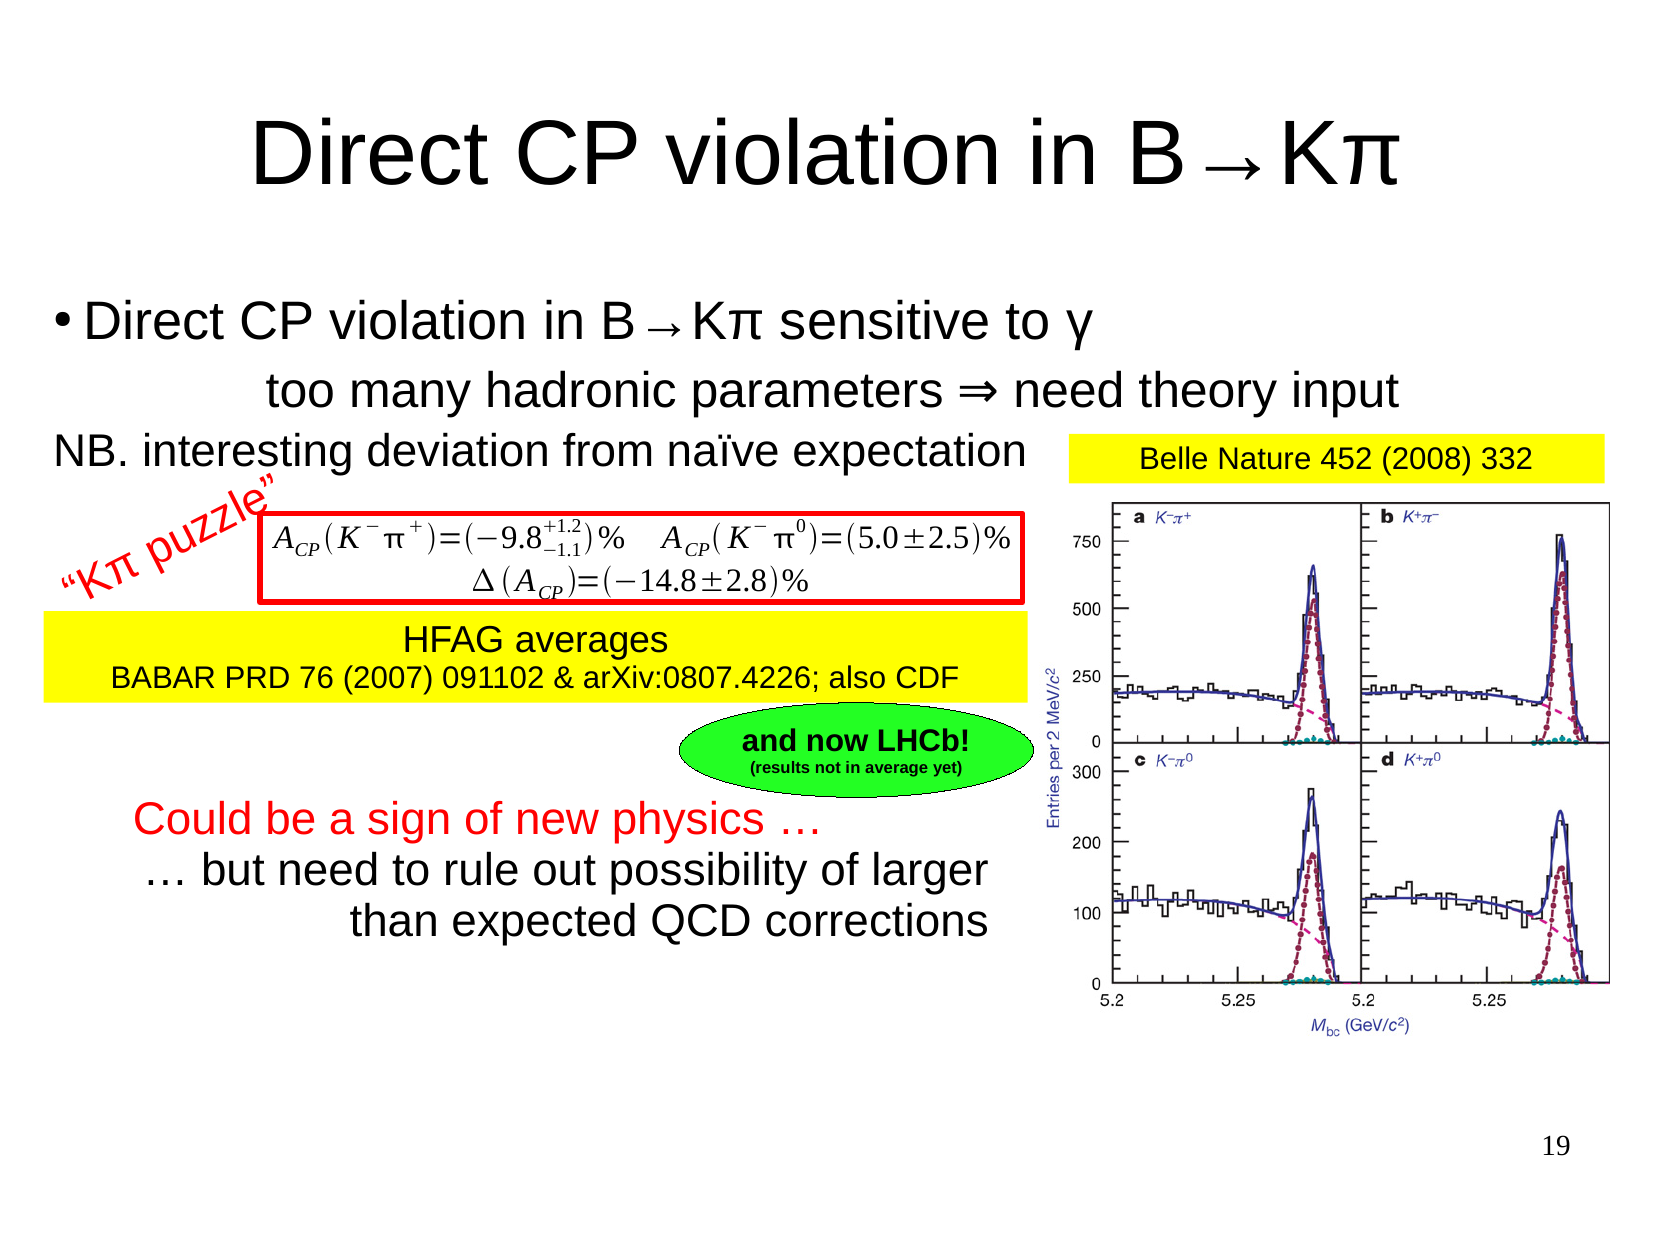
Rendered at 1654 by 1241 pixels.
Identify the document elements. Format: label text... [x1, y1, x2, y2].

text_box and now LHCb! (results not in average yet) [679, 702, 1034, 798]
title Direct CP violation in B→Kπ [82, 56, 1571, 250]
list Direct CP violation in B→Kπ sensitive to γ too many hadronic parameters ⇒ need theory input NB. interesting deviation from naïve expectation [53, 290, 1613, 1094]
text_box “Kπ puzzle” [0, 430, 346, 651]
text_box Could be a sign of new physics … … but need to rule out possibility of larger than expected QCD corrections [118, 785, 1004, 955]
